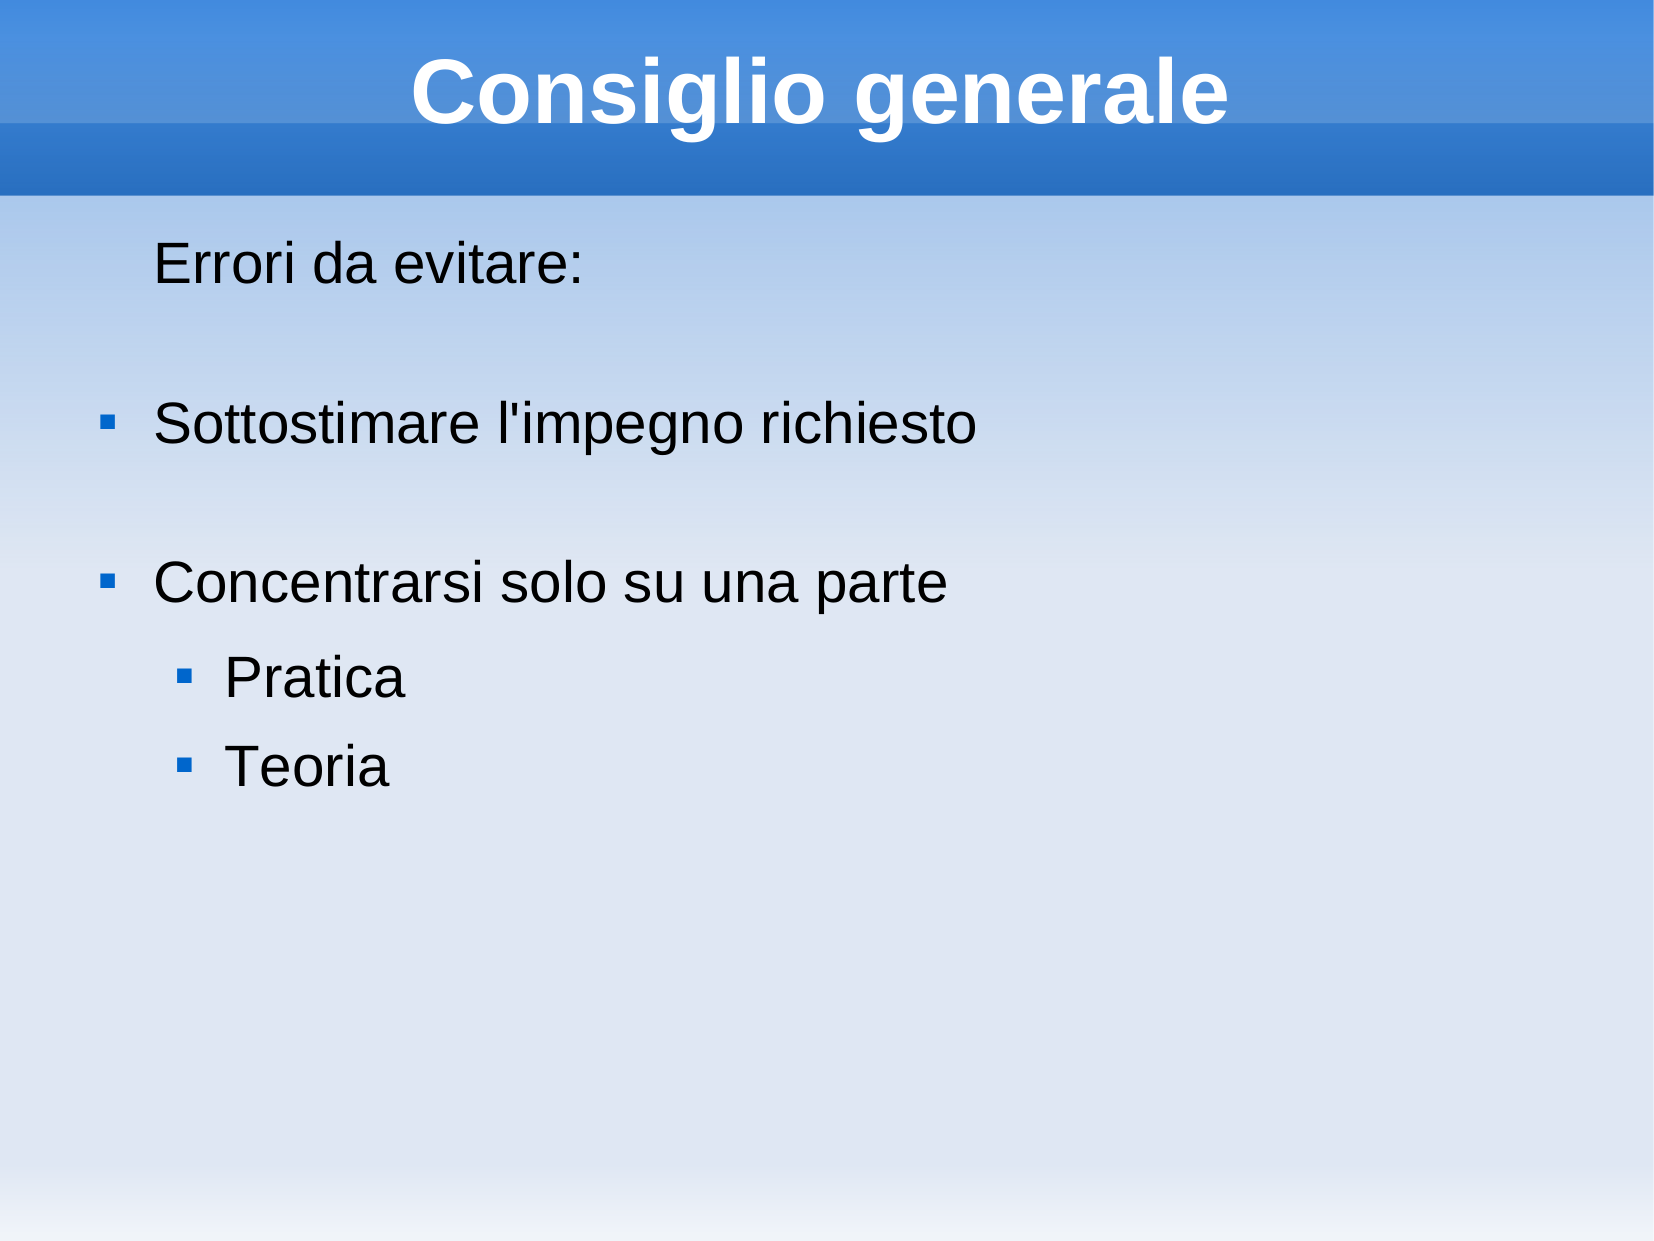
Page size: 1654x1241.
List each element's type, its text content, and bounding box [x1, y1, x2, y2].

list Errori da evitare: Sottostimare l'impegno richiesto Concentrarsi solo su una parte Pratica Teoria [82, 231, 1571, 1050]
title Consiglio generale [76, 0, 1565, 188]
picture [0, 0, 1654, 1241]
